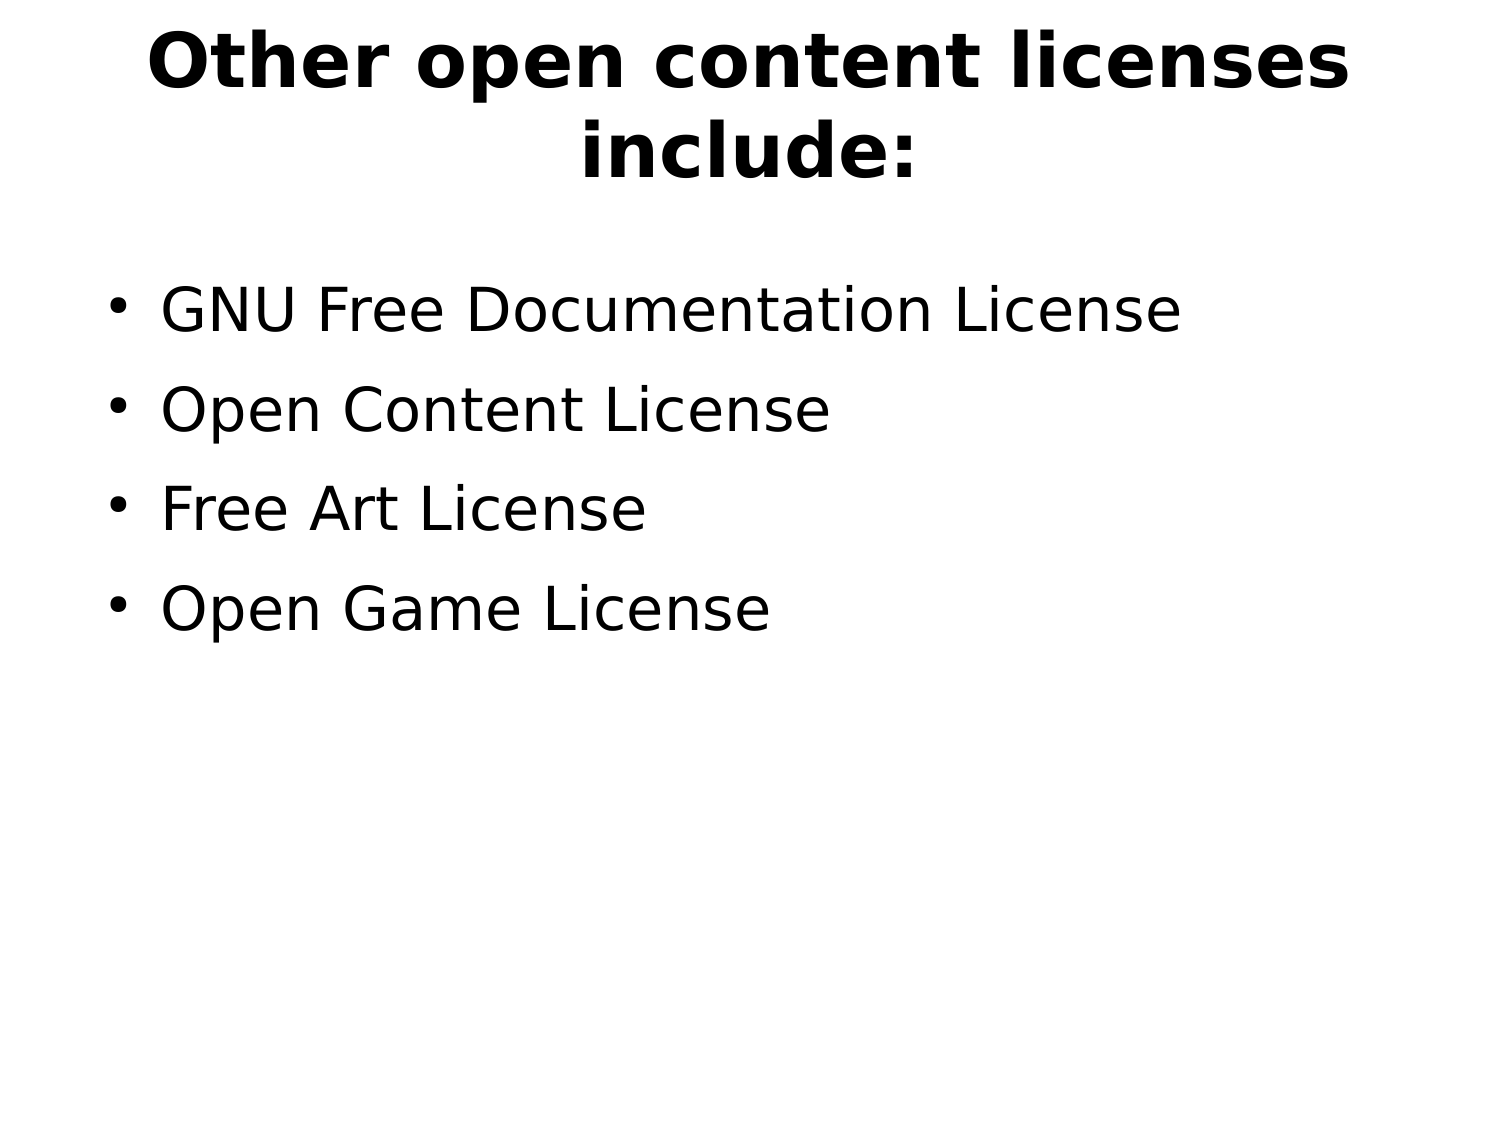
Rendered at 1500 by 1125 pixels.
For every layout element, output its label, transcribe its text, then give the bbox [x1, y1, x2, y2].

list GNU Free Documentation License Open Content License Free Art License Open Game License [75, 263, 1425, 1063]
title Other open content licenses include: [75, 3, 1425, 201]
